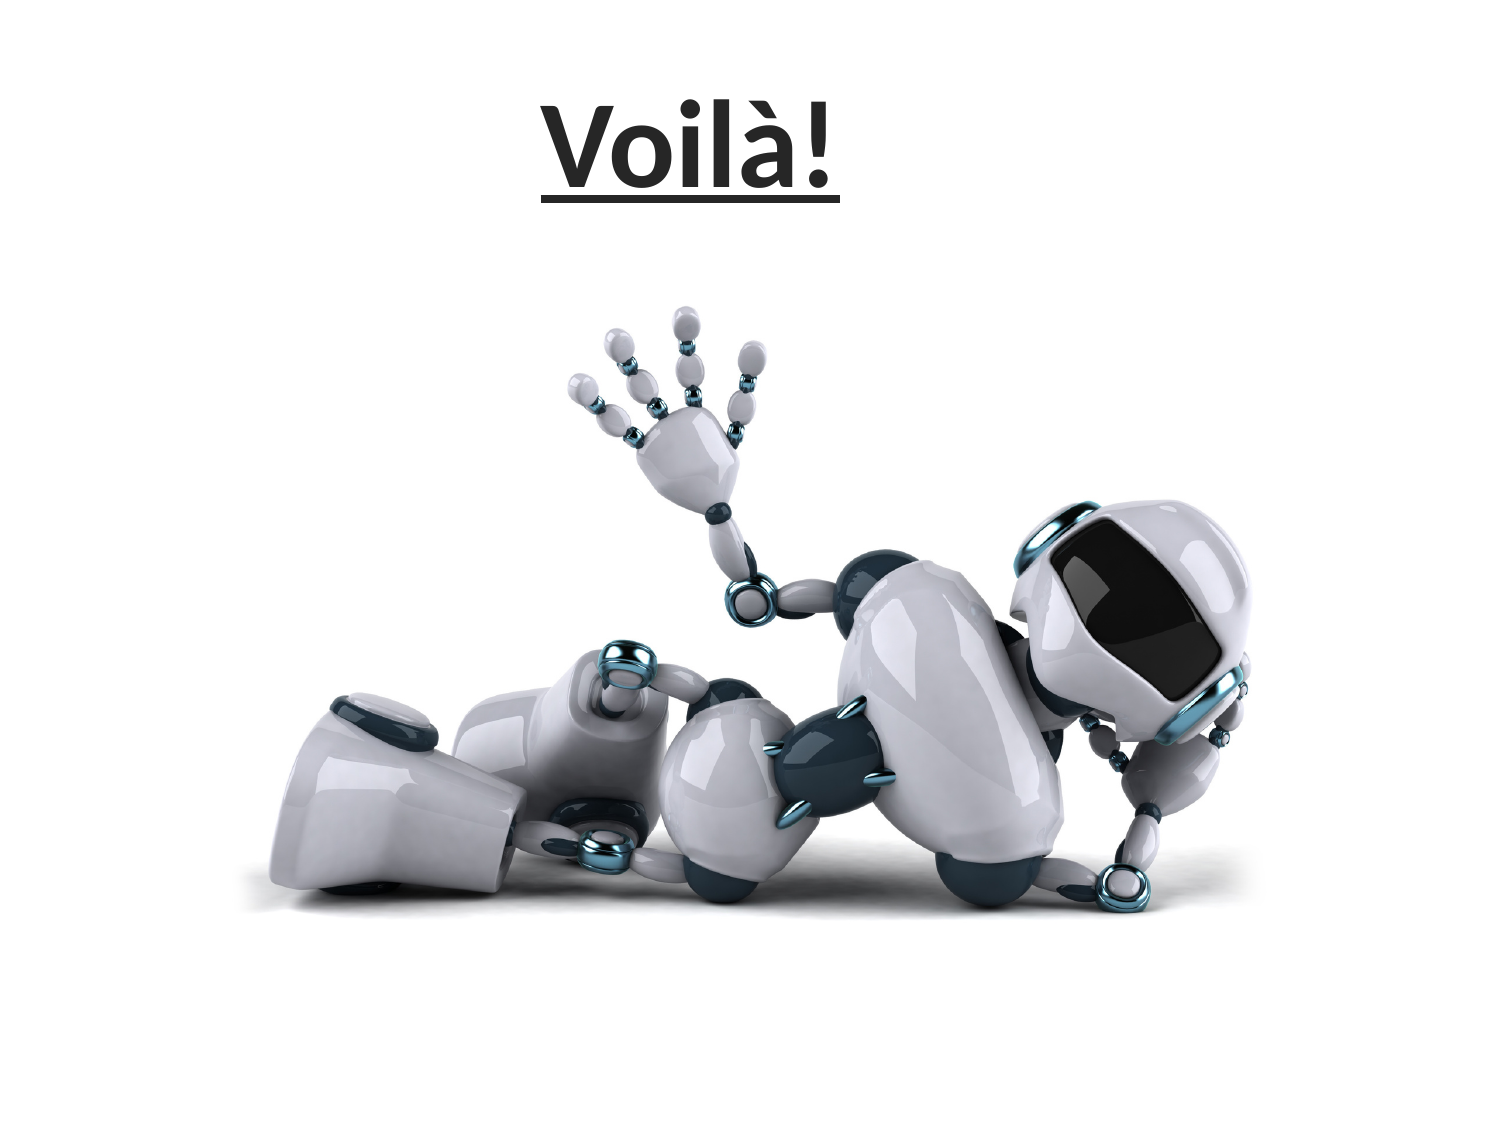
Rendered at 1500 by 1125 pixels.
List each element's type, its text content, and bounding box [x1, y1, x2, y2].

text_box Voilà! [525, 54, 904, 222]
picture [194, 300, 1317, 1003]
